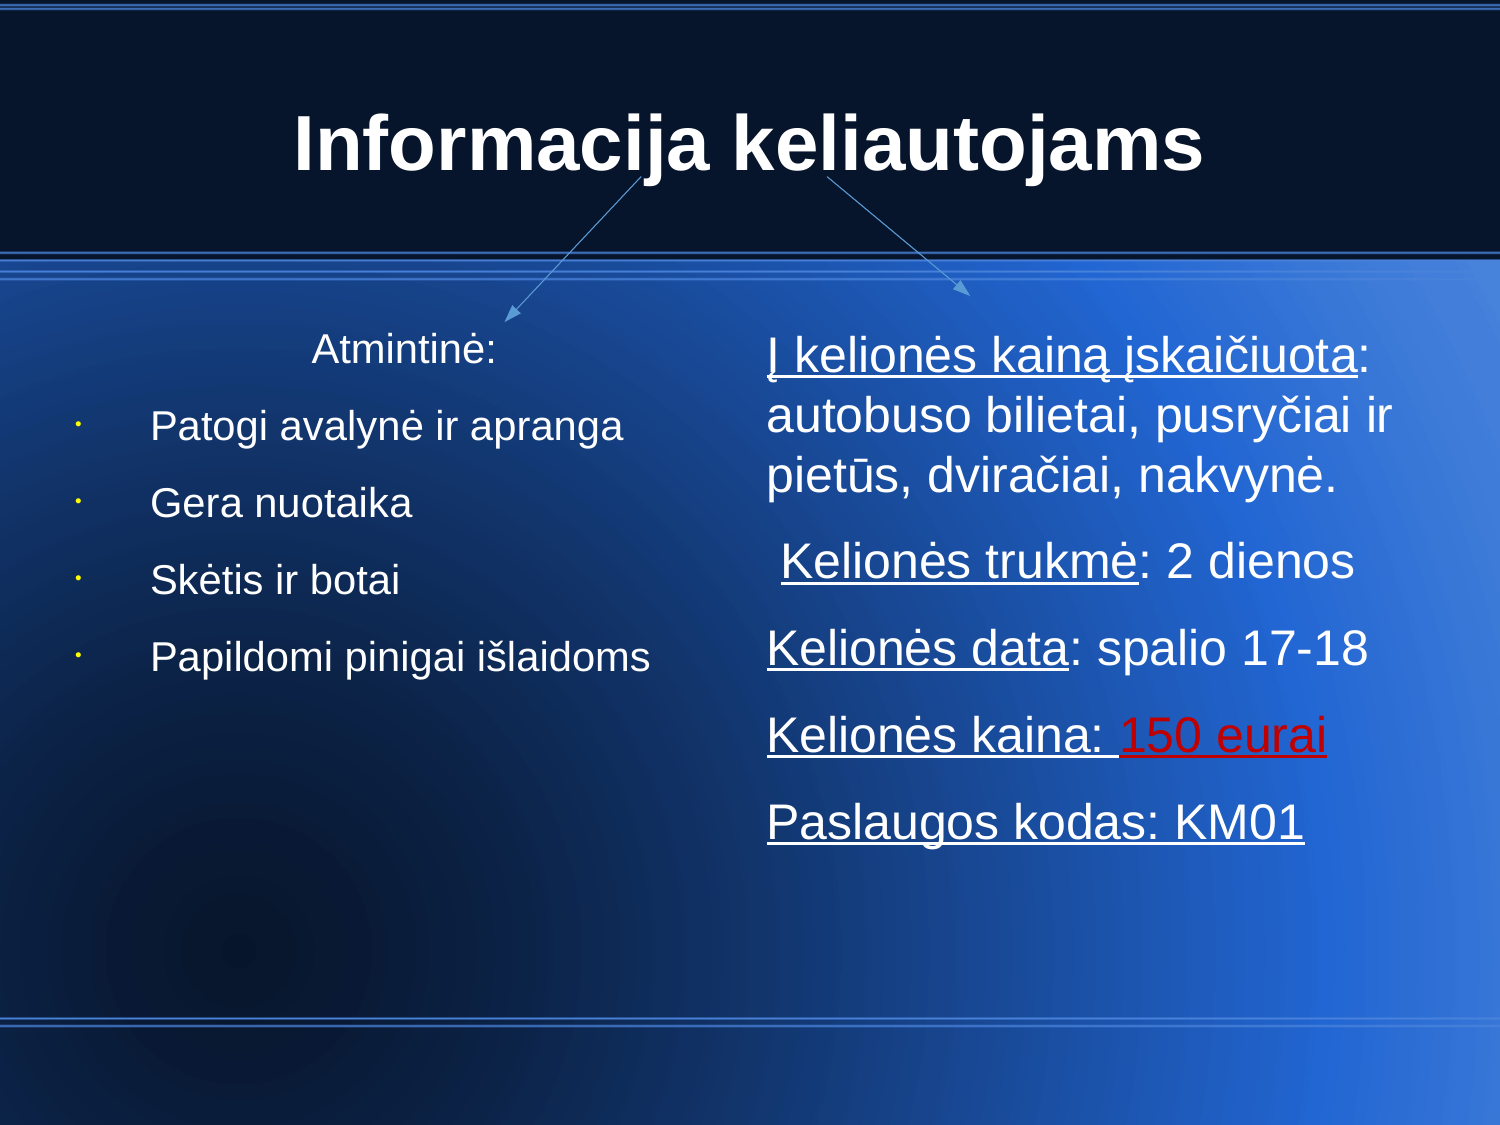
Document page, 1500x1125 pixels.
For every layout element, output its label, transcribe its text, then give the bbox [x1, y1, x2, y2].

list Atmintinė: Patogi avalynė ir apranga Gera nuotaika Skėtis ir botai Papildomi pinigai išlaidoms [75, 322, 734, 959]
title Informacija keliautojams [75, 91, 1425, 187]
list Į kelionės kainą įskaičiuota: autobuso bilietai, pusryčiai ir pietūs, dviračiai, nakvynė. Kelionės trukmė: 2 dienos Kelionės data: spalio 17-18 Kelionės kaina: 150 eurai Paslaugos kodas: KM01 [766, 322, 1426, 959]
